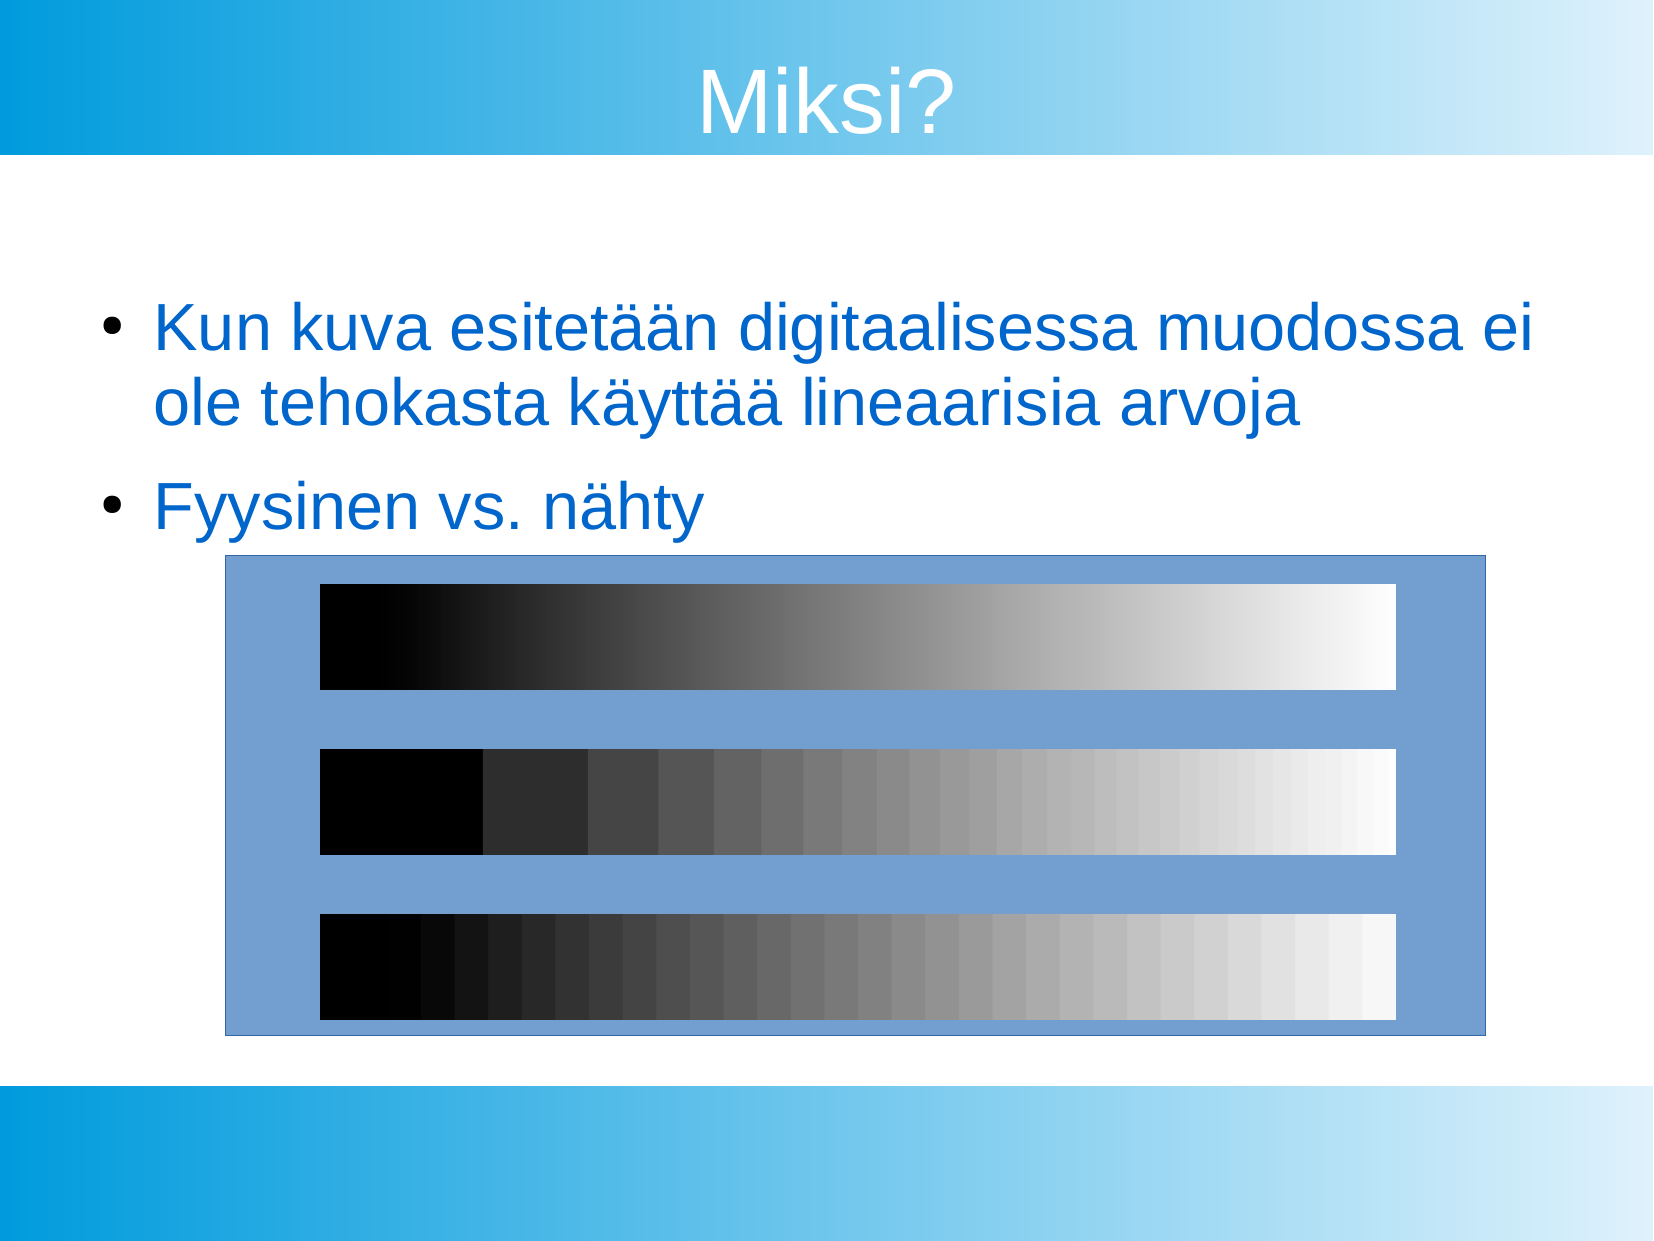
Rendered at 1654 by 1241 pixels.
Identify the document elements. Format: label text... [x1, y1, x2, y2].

title Miksi? [82, 49, 1571, 155]
list Kun kuva esitetään digitaalisessa muodossa ei ole tehokasta käyttää lineaarisia arvoja Fyysinen vs. nähty [82, 290, 1571, 1010]
picture [320, 749, 1396, 855]
picture [320, 914, 1396, 1020]
picture [320, 584, 1396, 690]
text_box [225, 1010, 1486, 1036]
